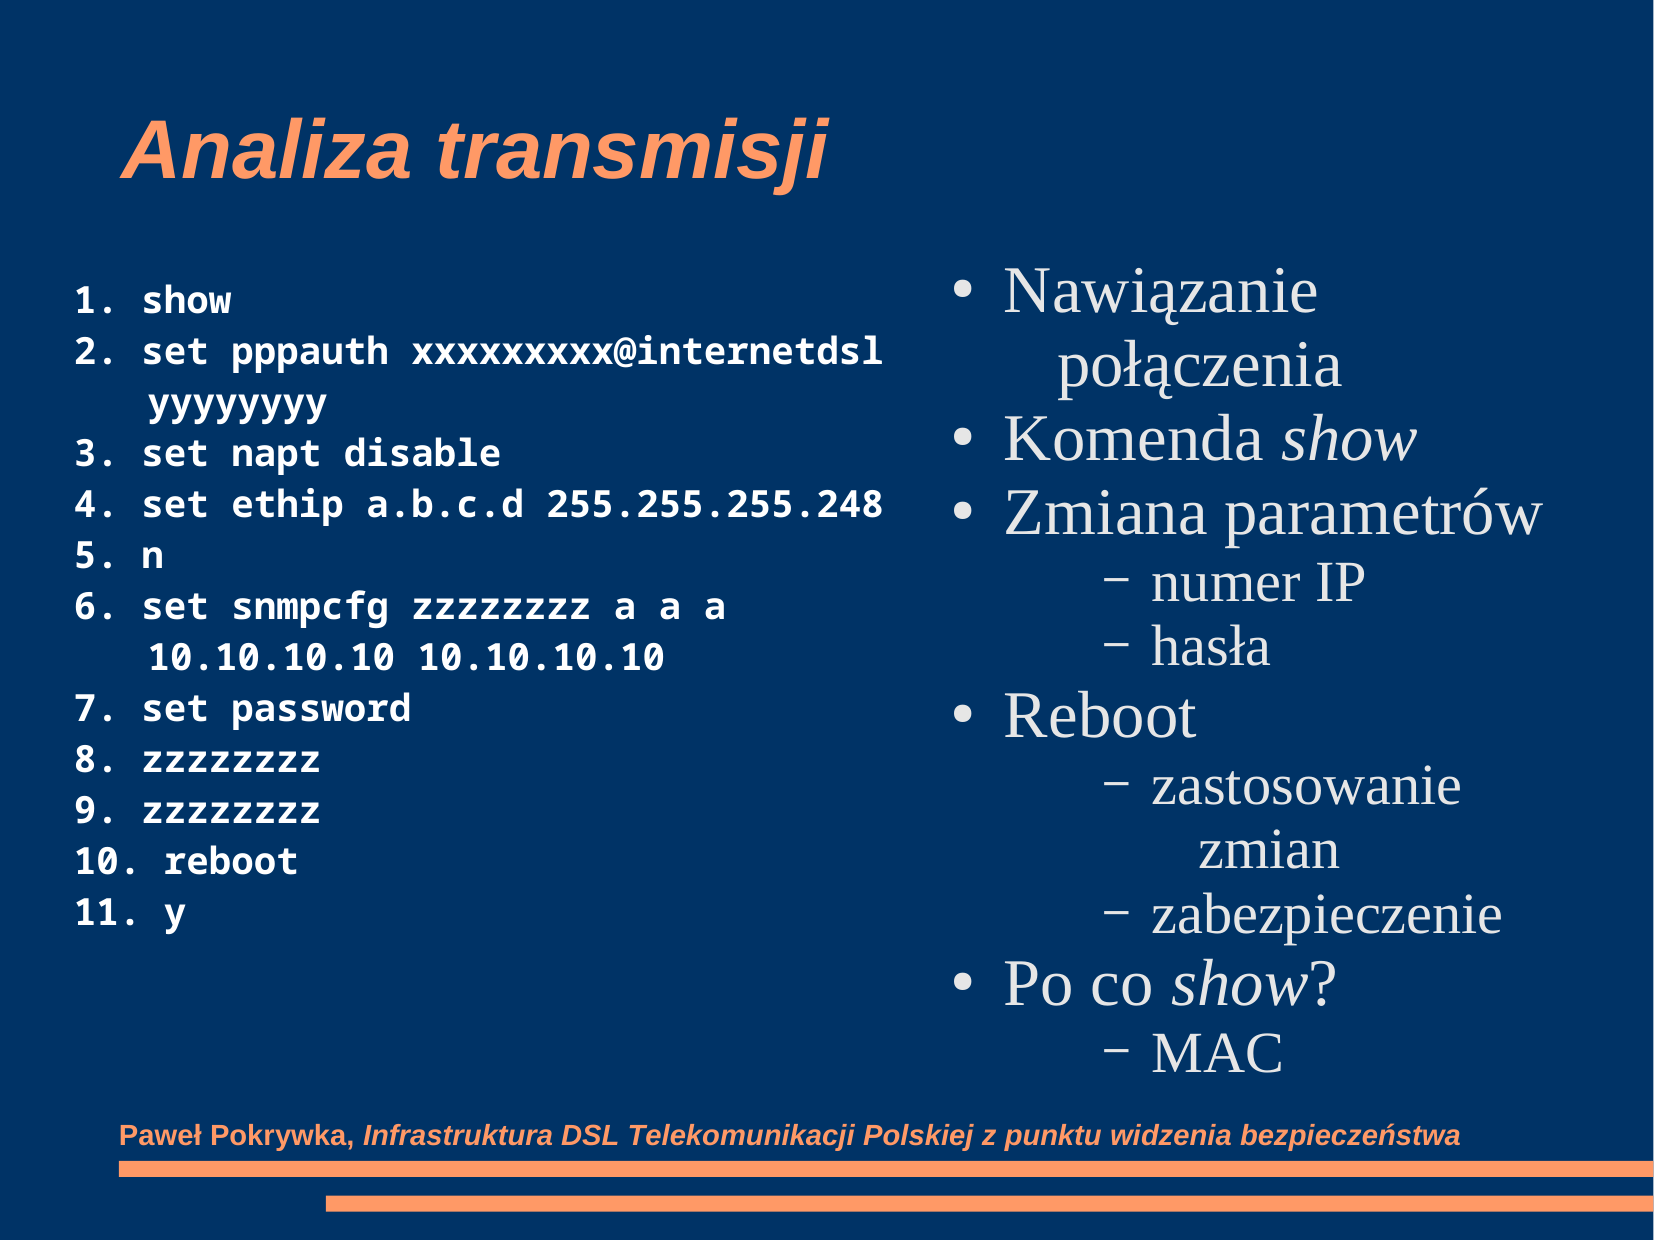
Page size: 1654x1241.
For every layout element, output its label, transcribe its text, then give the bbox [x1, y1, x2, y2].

text_box 1. show 2. set pppauth xxxxxxxxx@internetdsl yyyyyyyy 3. set napt disable 4. set ethip a.b.c.d 255.255.255.248 5. n 6. set snmpcfg zzzzzzzz a a a 10.10.10.10 10.10.10.10 7. set password 8. zzzzzzzz 9. zzzzzzzz 10. reboot 11. y [59, 265, 916, 916]
title Analiza transmisji [121, 46, 1534, 254]
text_box Paweł Pokrywka, Infrastruktura DSL Telekomunikacji Polskiej z punktu widzenia bezpieczeństwa [104, 1111, 1623, 1160]
list Nawiązanie połączenia Komenda show Zmiana parametrów numer IP hasła Reboot zastosowanie zmian zabezpieczenie Po co show? MAC [915, 252, 1618, 1063]
